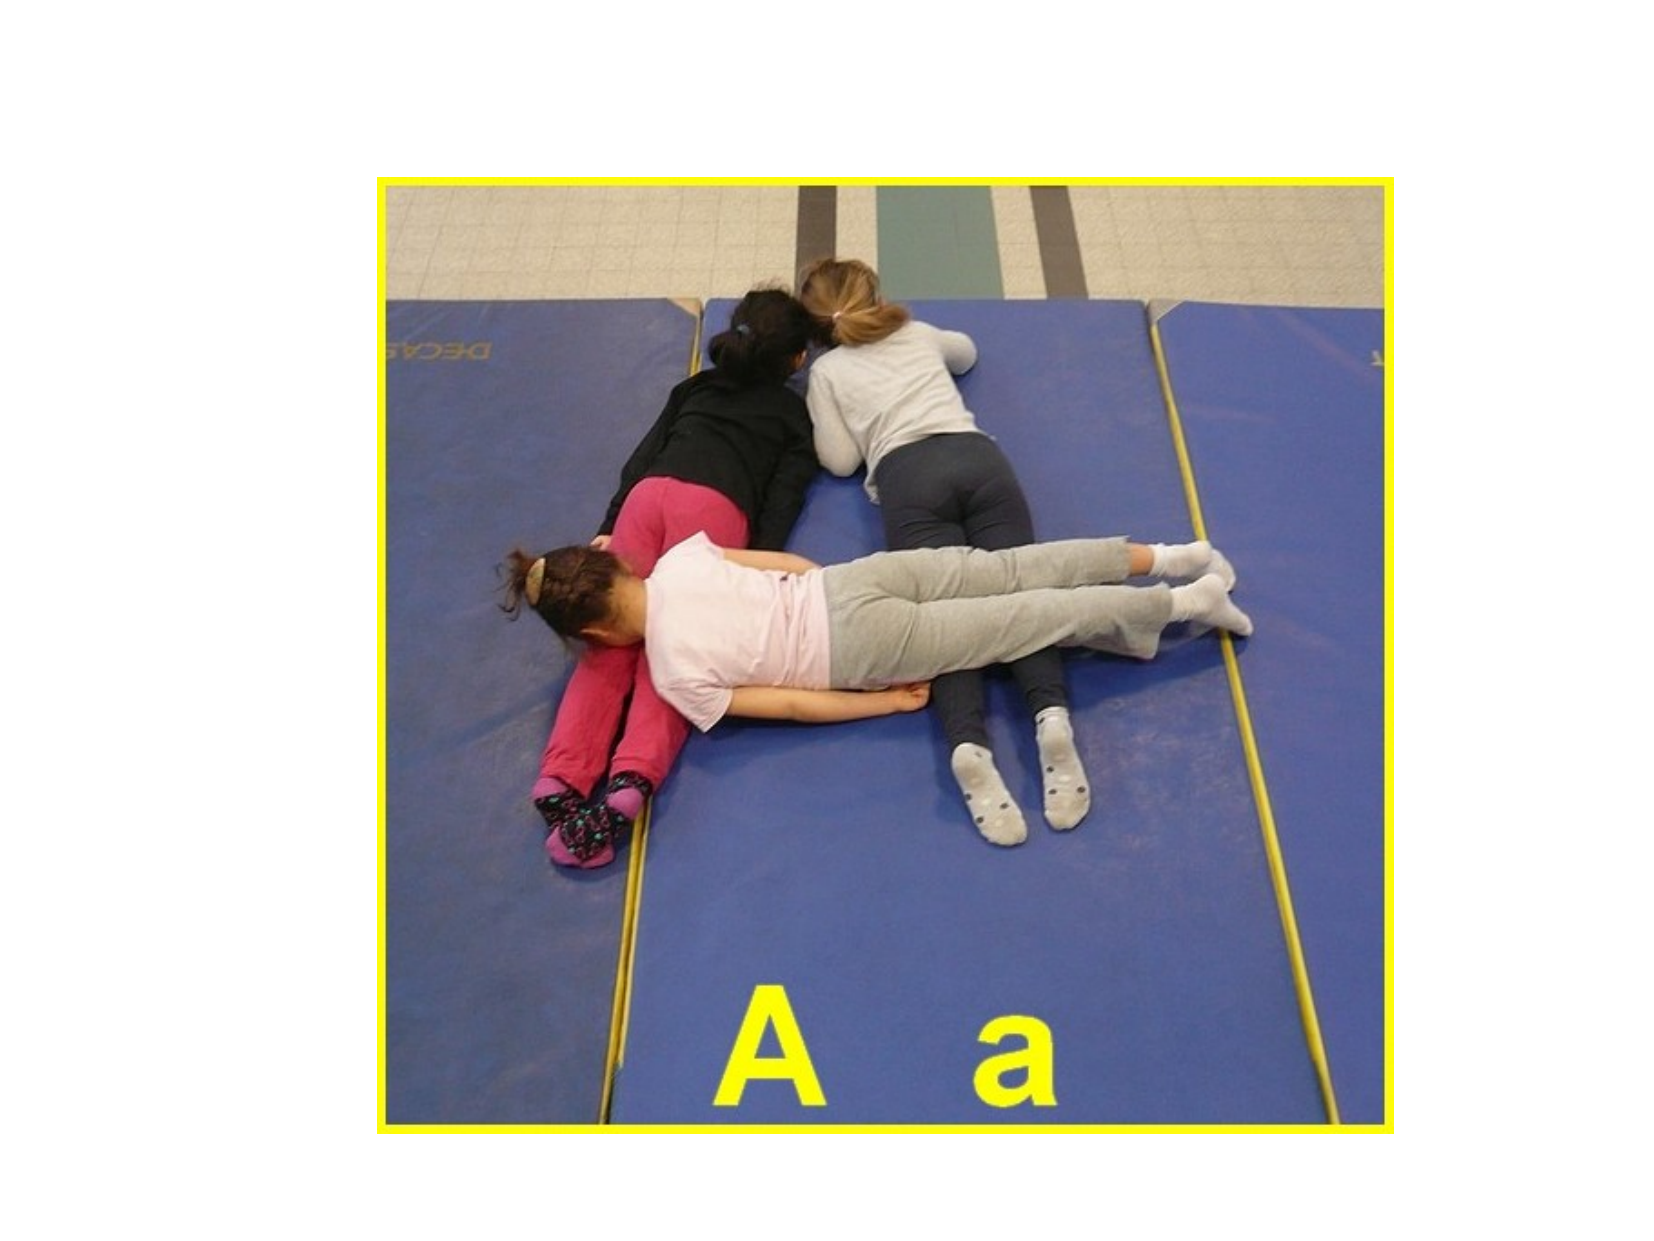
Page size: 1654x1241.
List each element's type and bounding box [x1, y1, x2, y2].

picture [377, 177, 1394, 1134]
